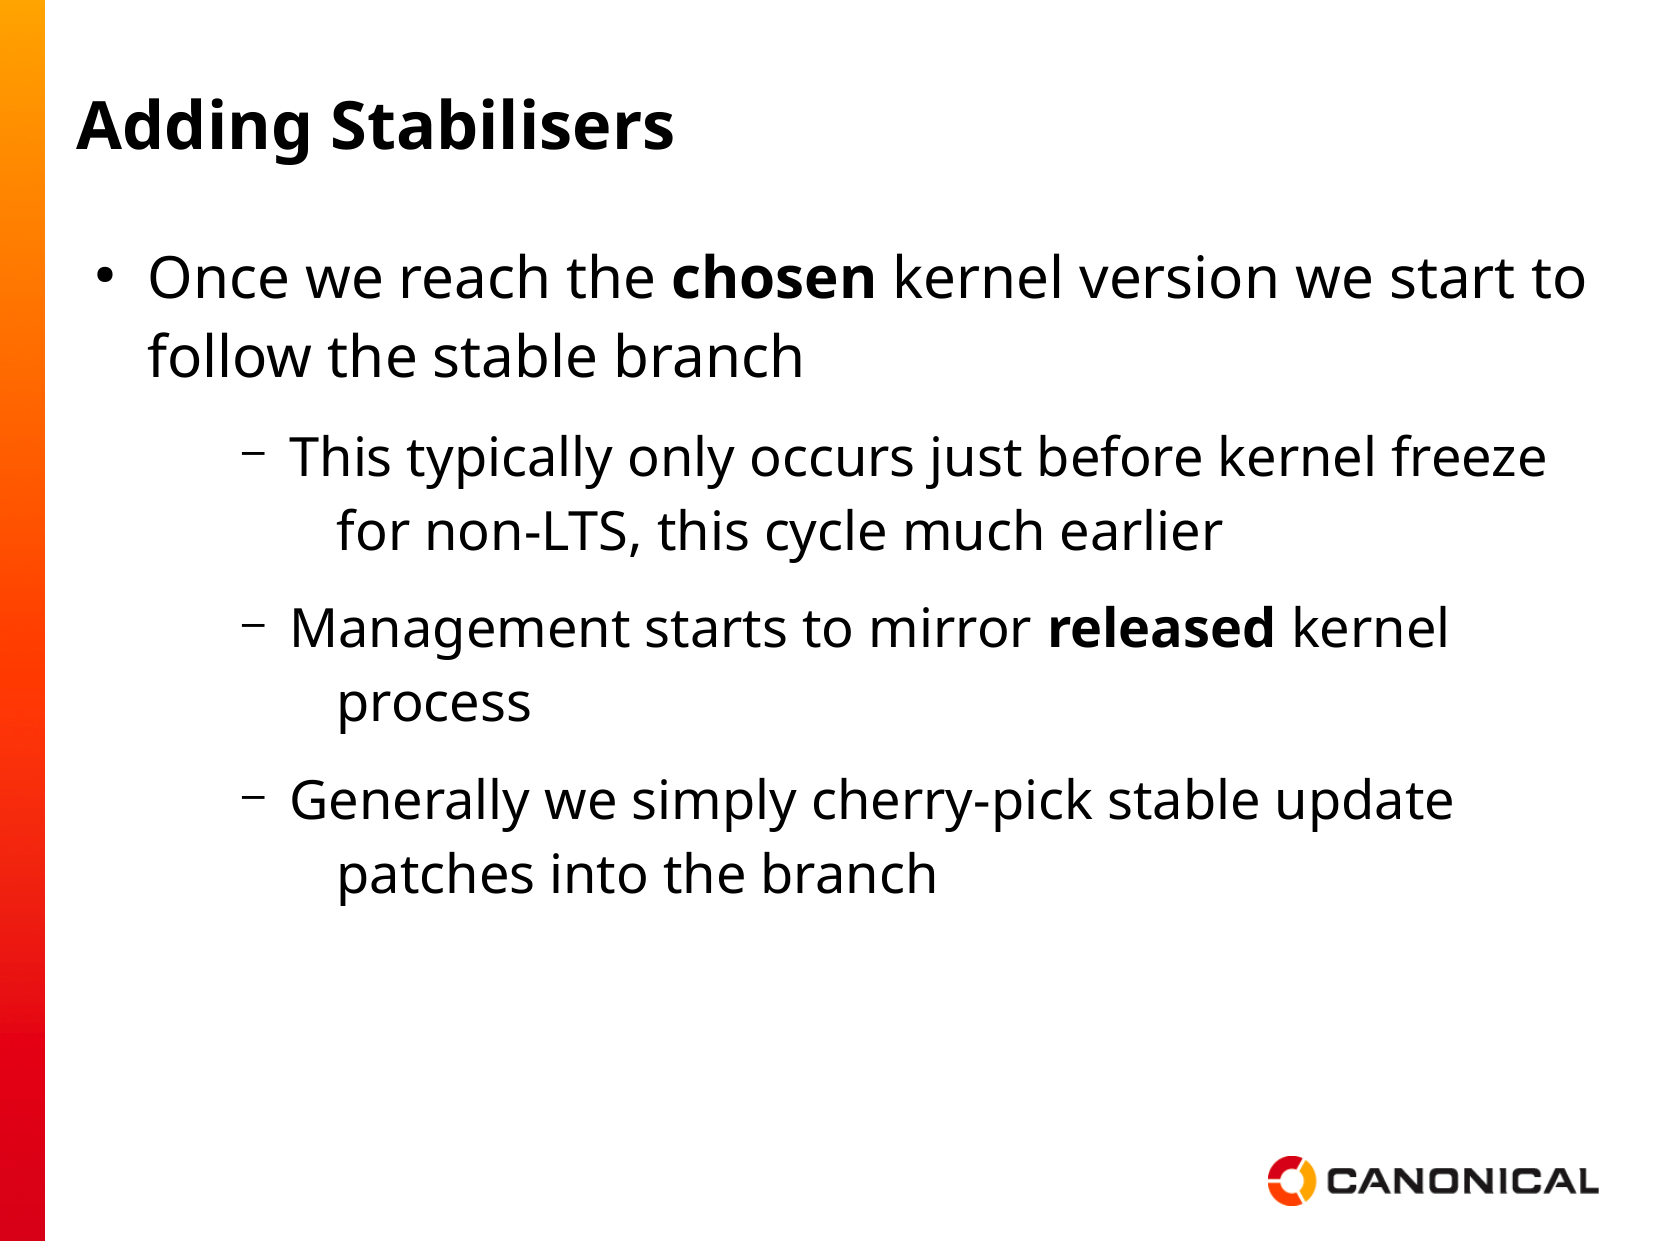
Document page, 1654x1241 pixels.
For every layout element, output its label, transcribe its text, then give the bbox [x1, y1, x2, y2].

picture [1268, 1156, 1599, 1206]
title Adding Stabilisers [76, 40, 1589, 207]
list Once we reach the chosen kernel version we start to follow the stable branch This typically only occurs just before kernel freeze for non-LTS, this cycle much earlier Management starts to mirror released kernel process Generally we simply cherry-pick stable update patches into the branch [76, 236, 1589, 1055]
picture [0, 0, 45, 1241]
